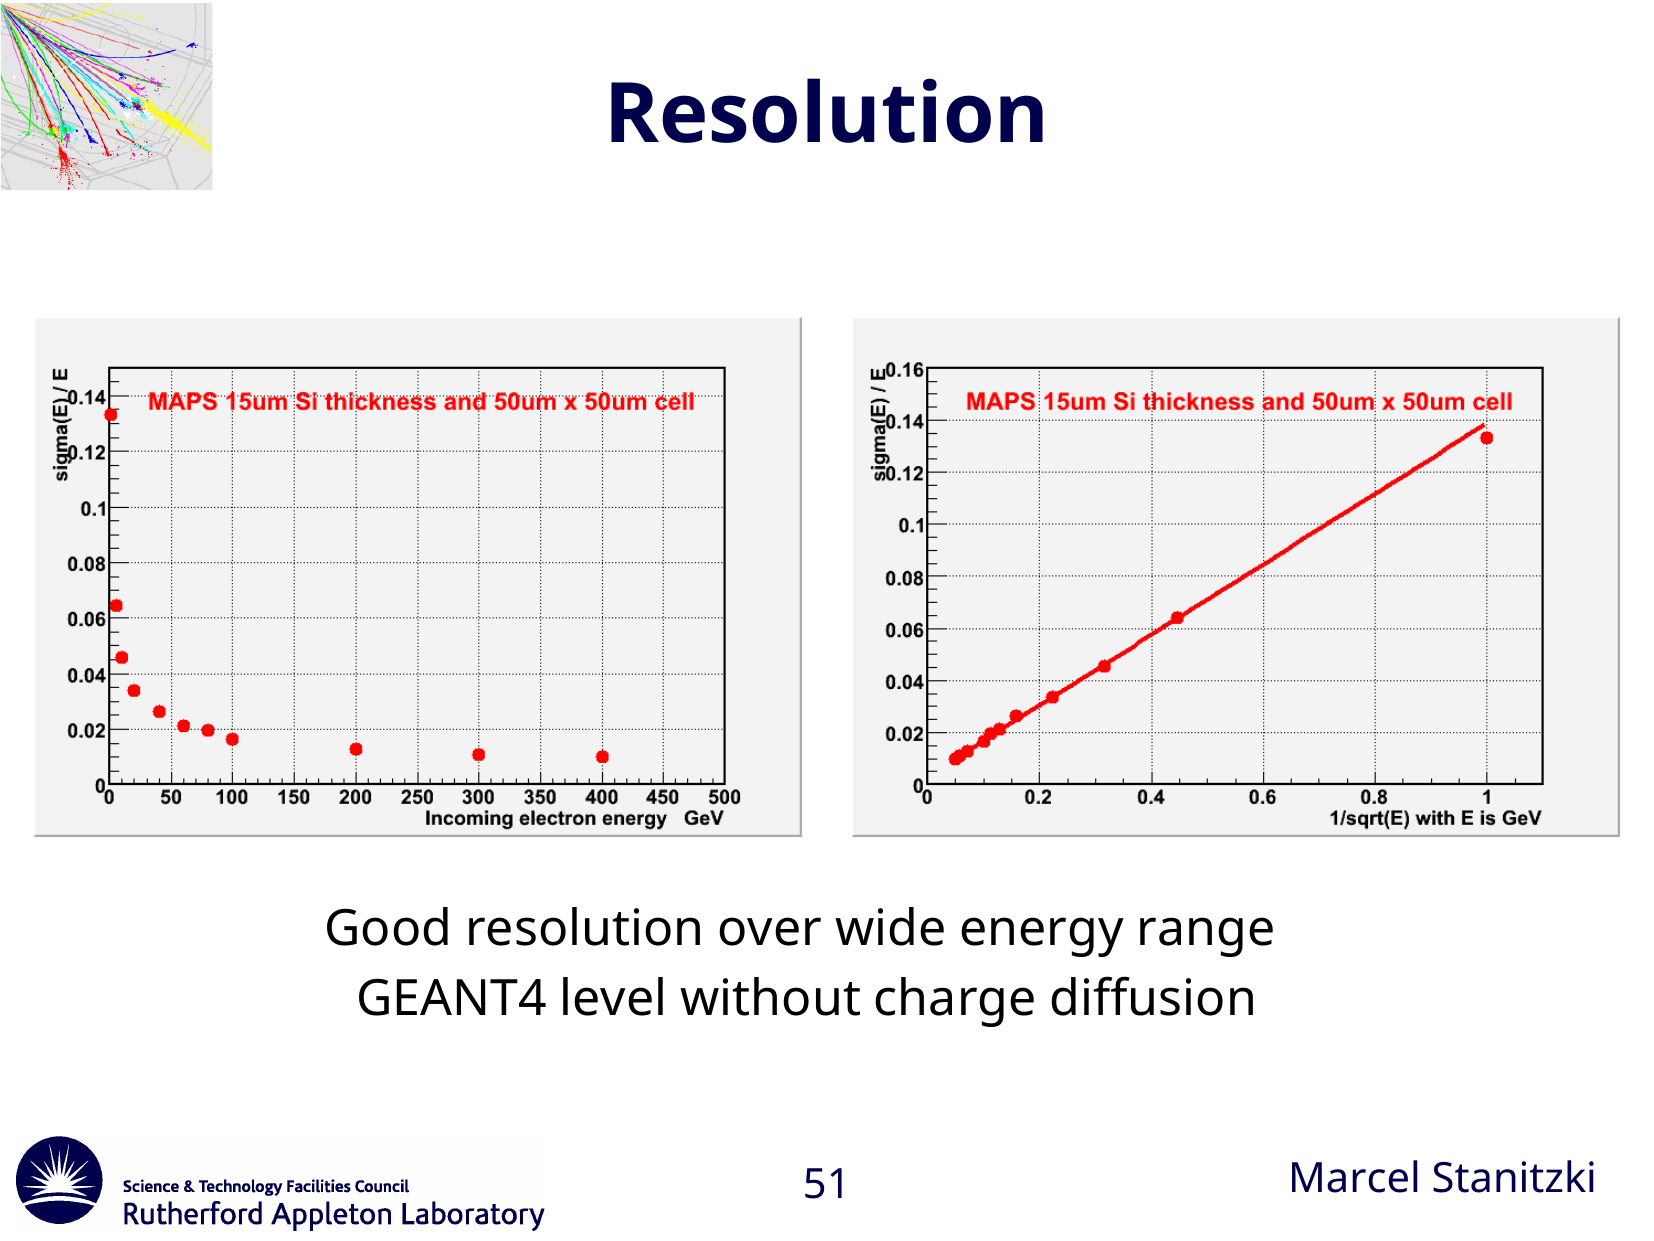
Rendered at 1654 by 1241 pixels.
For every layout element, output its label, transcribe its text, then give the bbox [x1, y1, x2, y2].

text_box Good resolution over wide energy range GEANT4 level without charge diffusion [296, 883, 1318, 1081]
picture [33, 316, 802, 837]
picture [14, 1133, 545, 1231]
picture [851, 316, 1620, 837]
title Resolution [203, 5, 1451, 213]
picture [0, 3, 213, 190]
